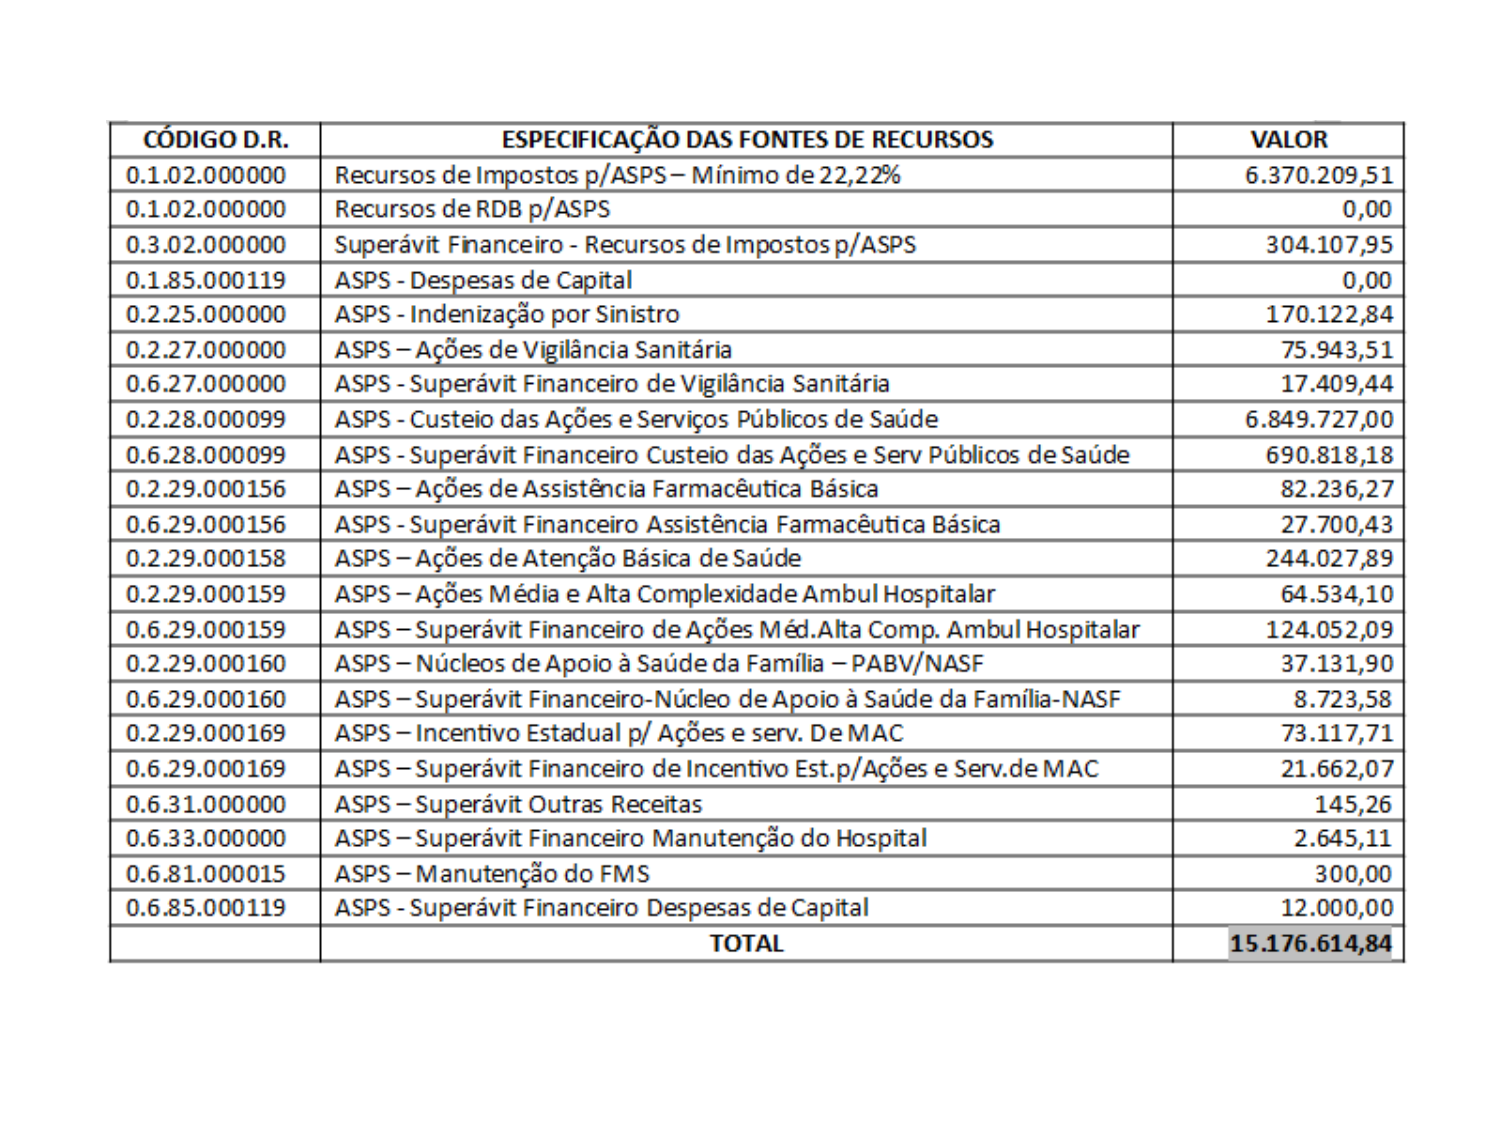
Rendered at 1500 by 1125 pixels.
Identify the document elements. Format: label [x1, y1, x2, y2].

picture [106, 120, 1409, 969]
